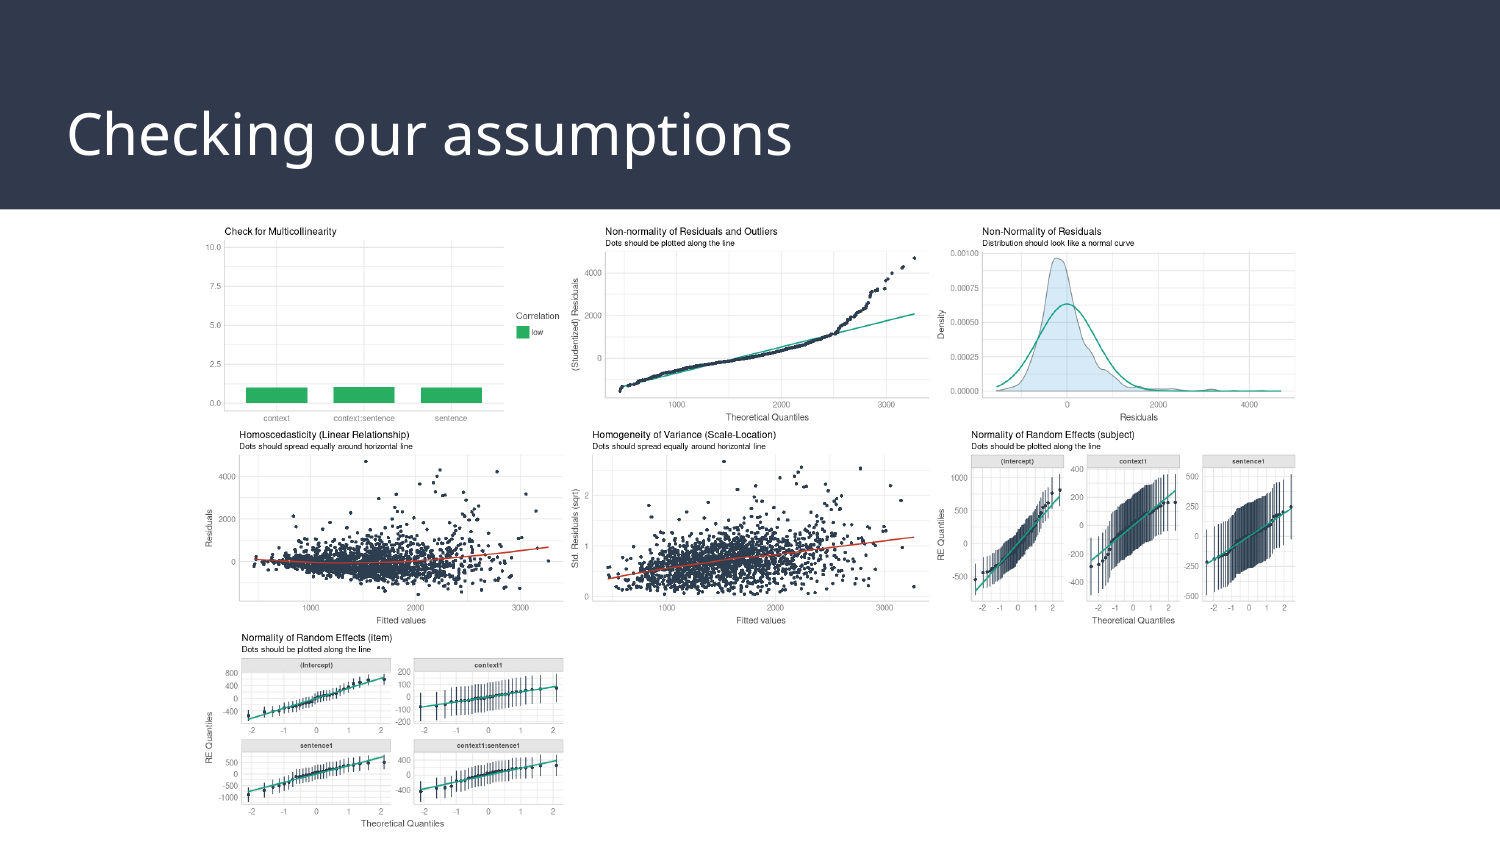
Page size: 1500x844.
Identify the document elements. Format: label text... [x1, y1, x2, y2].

title Checking our assumptions [51, 82, 1449, 185]
picture [201, 223, 1299, 834]
